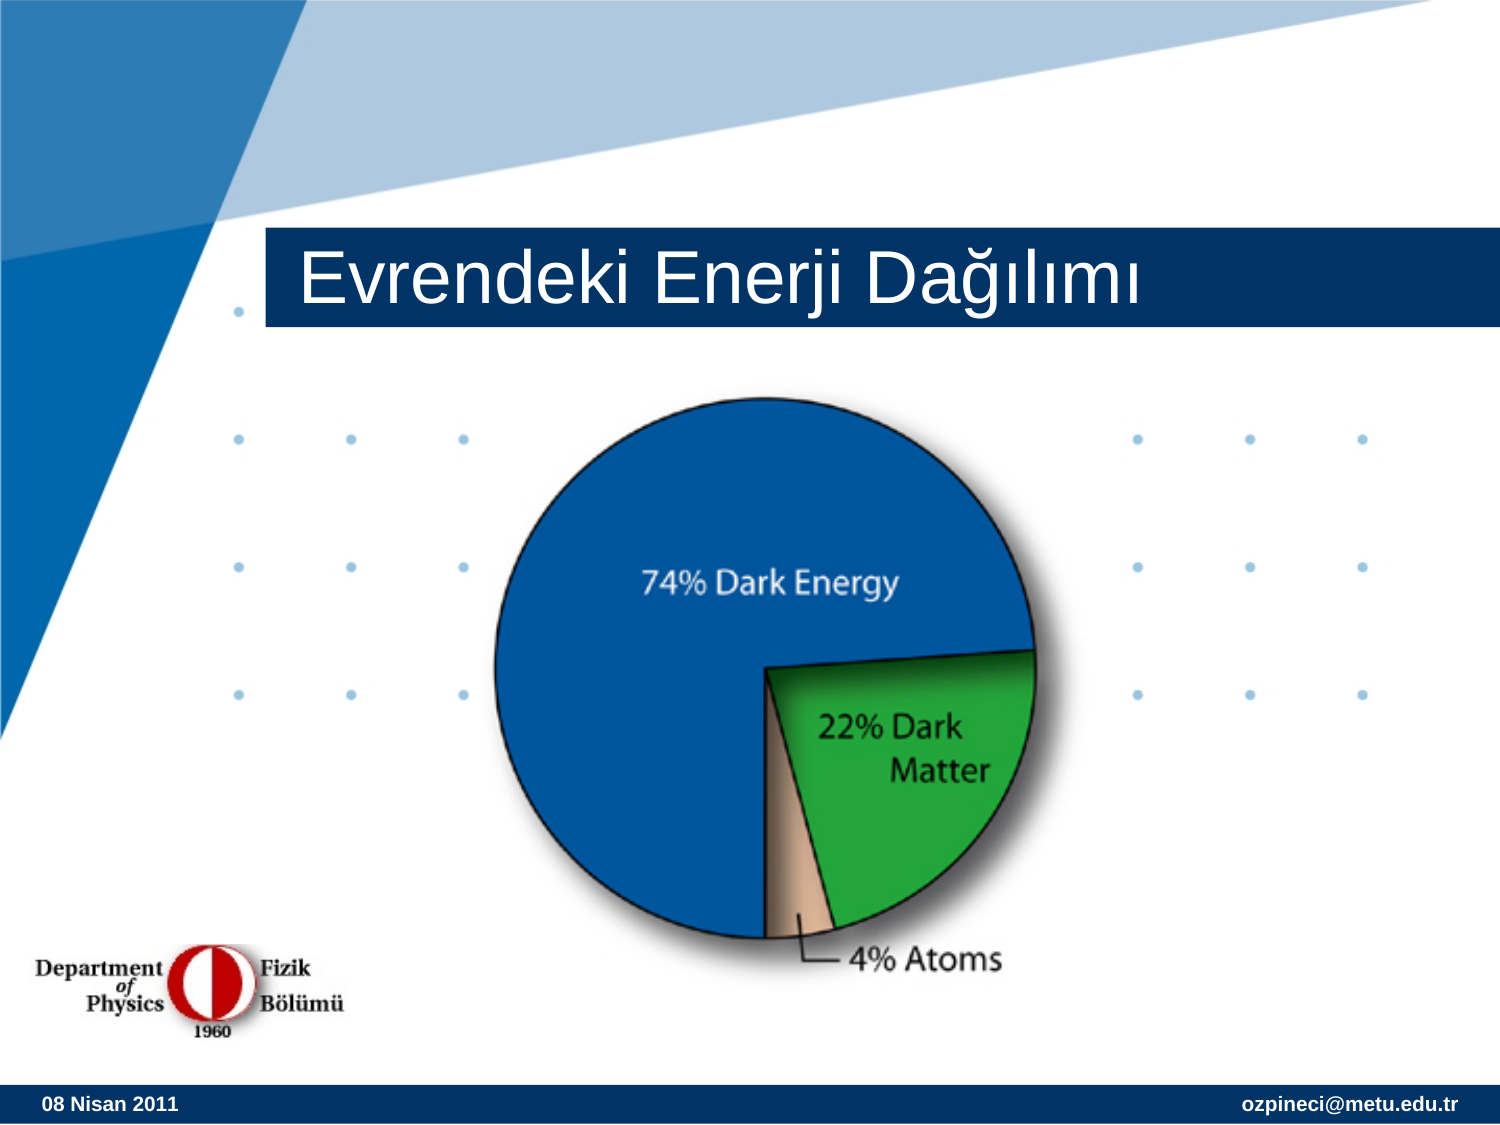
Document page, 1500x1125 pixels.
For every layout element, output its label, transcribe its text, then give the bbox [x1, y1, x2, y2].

title Evrendeki Enerji Dağılımı [265, 227, 1500, 328]
picture [29, 944, 394, 1041]
picture [0, 0, 1500, 998]
